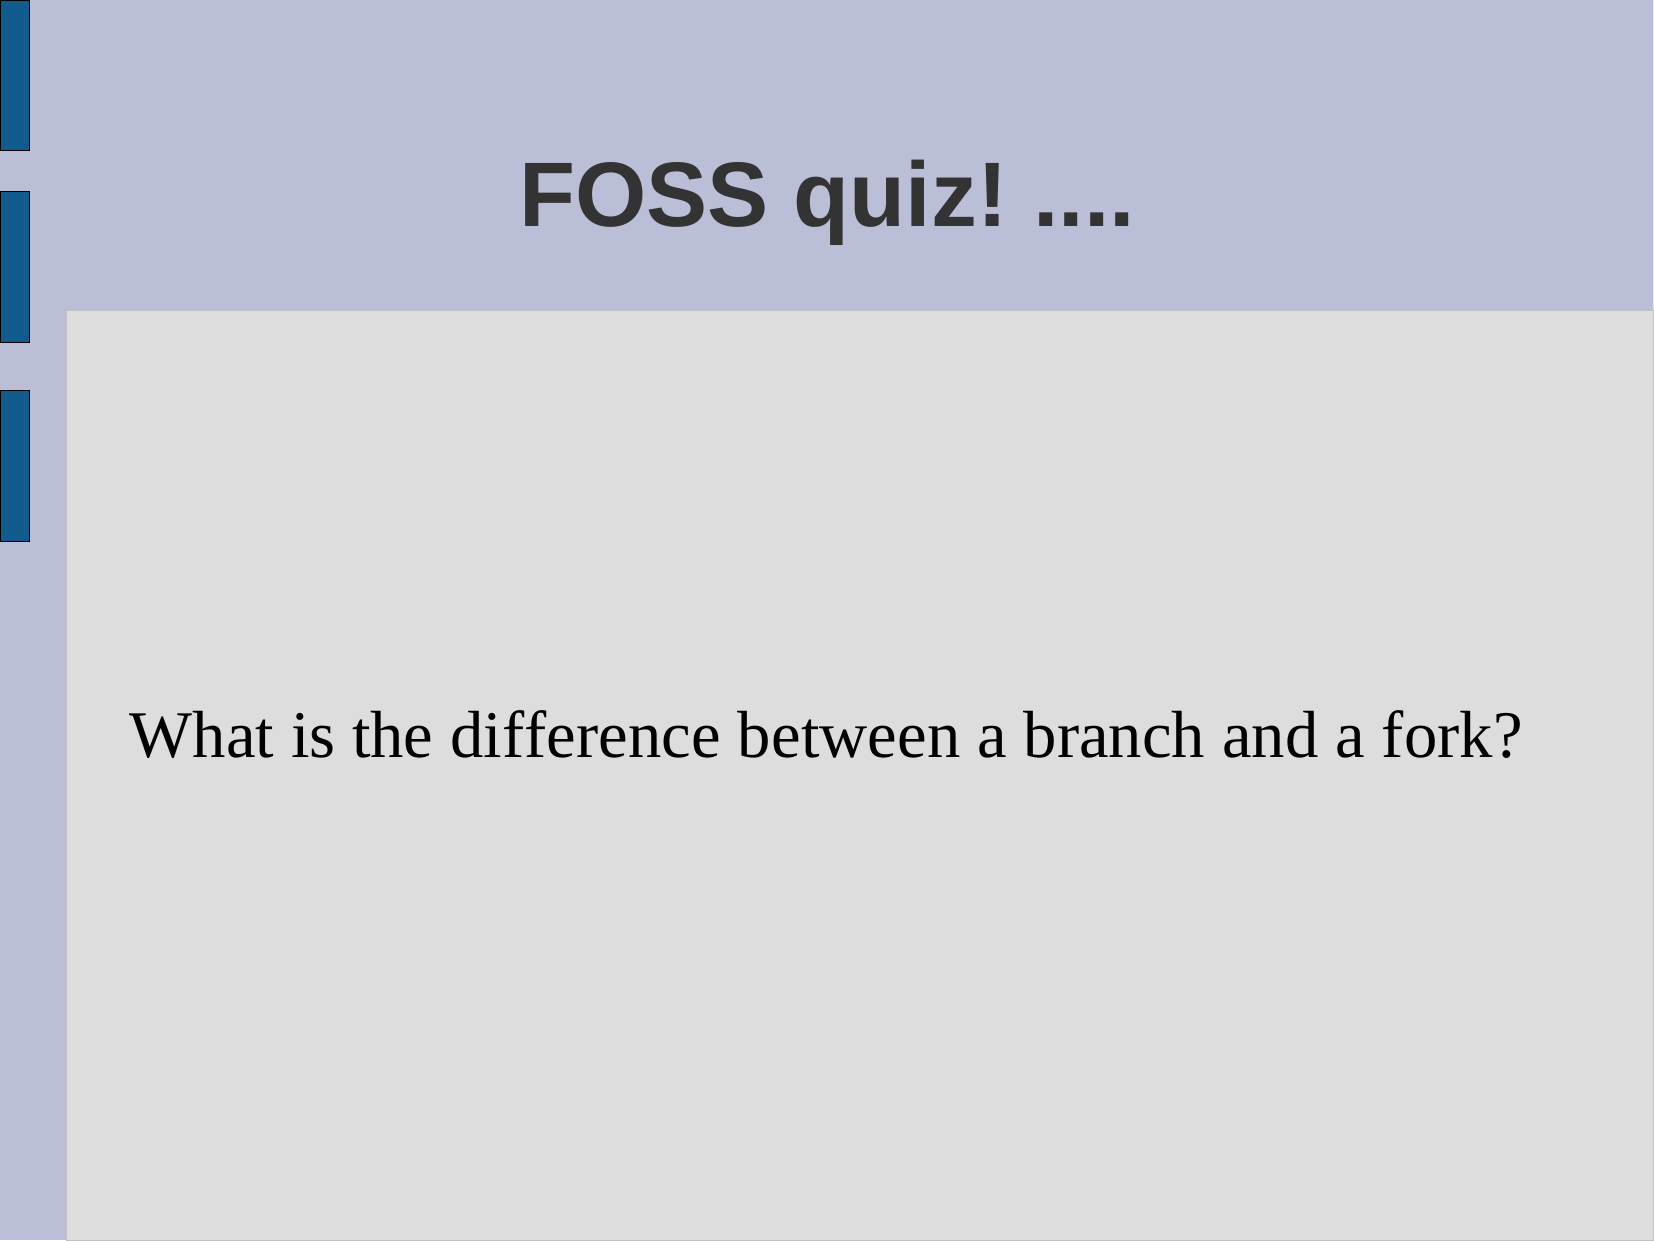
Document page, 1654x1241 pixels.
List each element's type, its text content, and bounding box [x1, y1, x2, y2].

subtitle What is the difference between a branch and a fork? [121, 352, 1534, 1119]
title FOSS quiz! .... [121, 98, 1534, 291]
